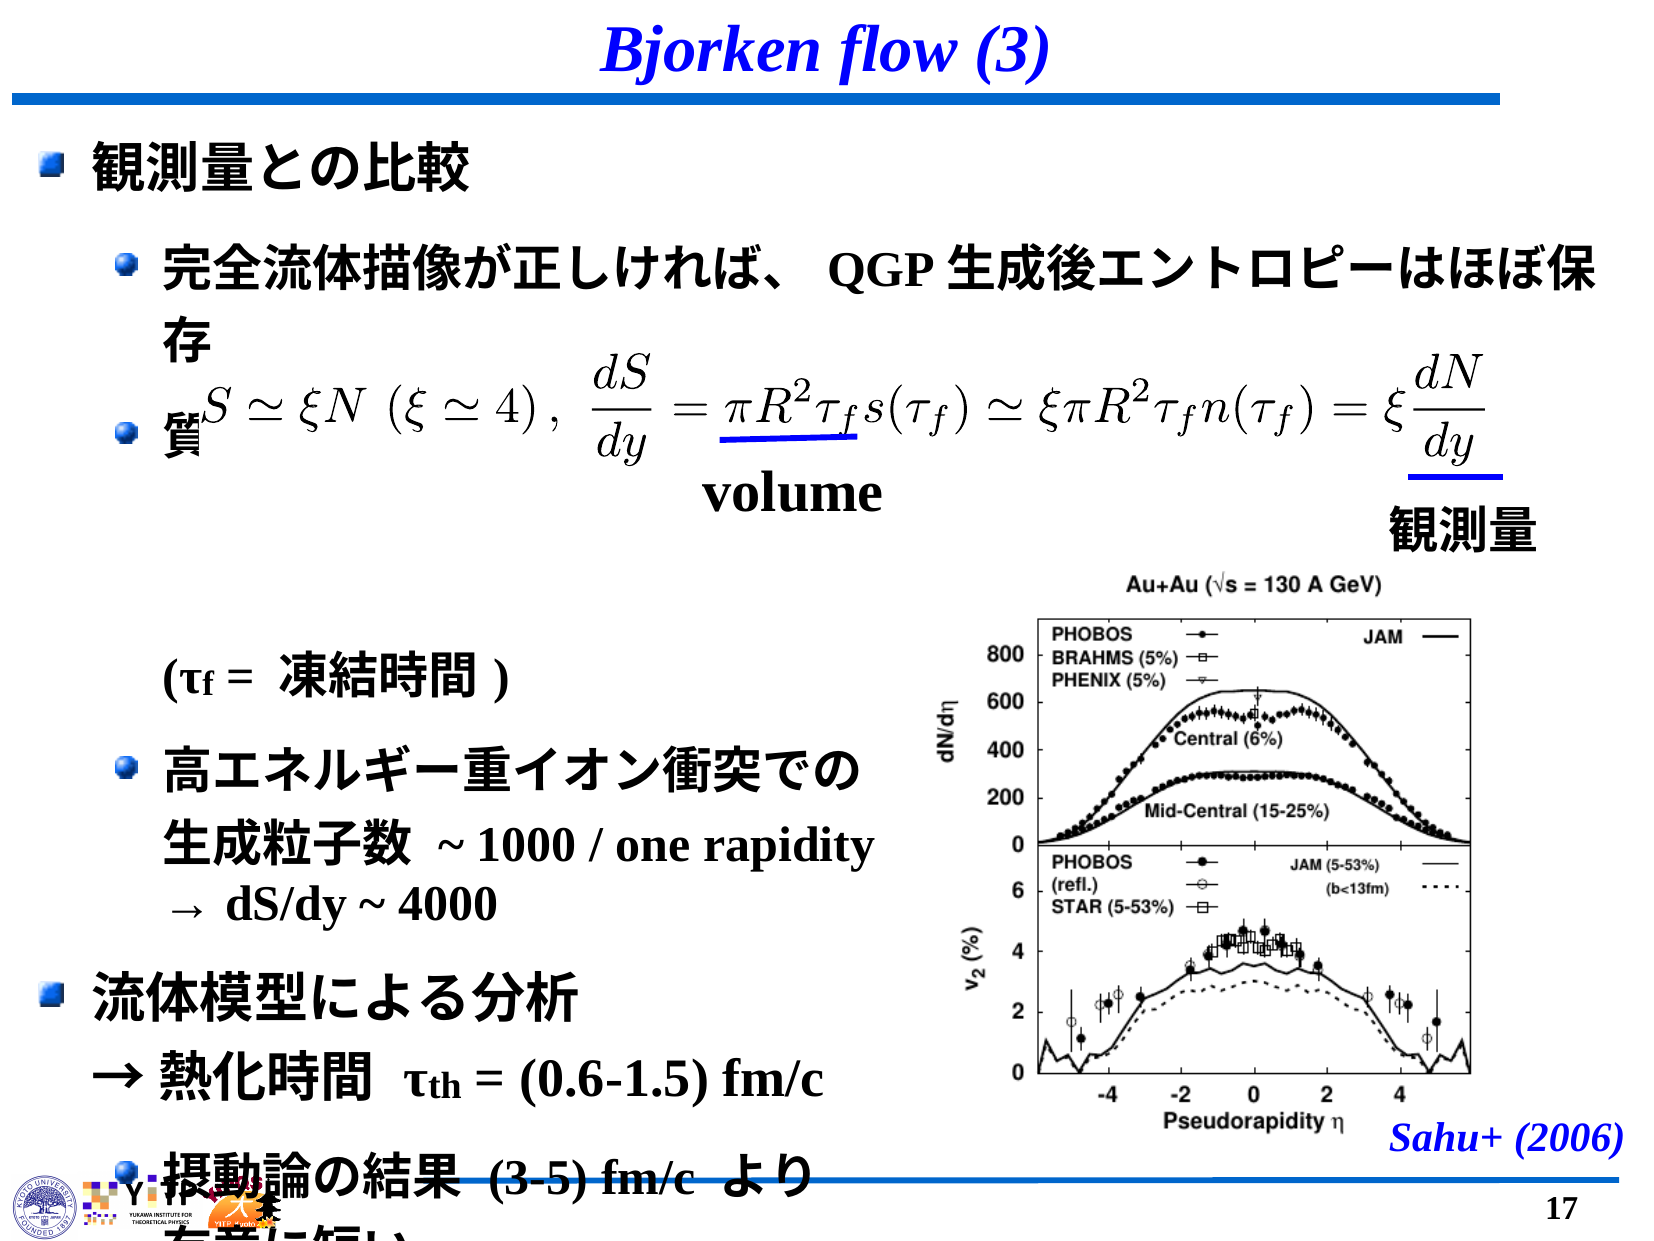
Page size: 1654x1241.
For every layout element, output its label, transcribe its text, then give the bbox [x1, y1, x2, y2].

picture [11, 1174, 281, 1241]
text_box [198, 352, 1485, 467]
title Bjorken flow (3) [0, 0, 1654, 99]
text_box 観測量 [1389, 490, 1540, 541]
text_box volume [702, 459, 884, 526]
picture [936, 563, 1488, 1137]
list 観測量との比較 完全流体描像が正しければ、QGP生成後エントロピーはほぼ保存 質量０の自由粒子では、エントロピー/粒子数~ 4 (τf = 凍結時間) 高エネルギー重イオン衝突での 生成粒子数 ~ 1000 / one rapidity → dS/dy ~ 4000 流体模型による分析 → 熱化時間 τth = (0.6-1.5) fm/c 摂動論の結果 (3-5) fm/c より 有意に短い。 τth での大きなエントロピー密度は 初期の高温物質の存在を示す。 [20, 124, 1621, 1190]
text_box Sahu+ (2006) [1389, 1114, 1627, 1161]
